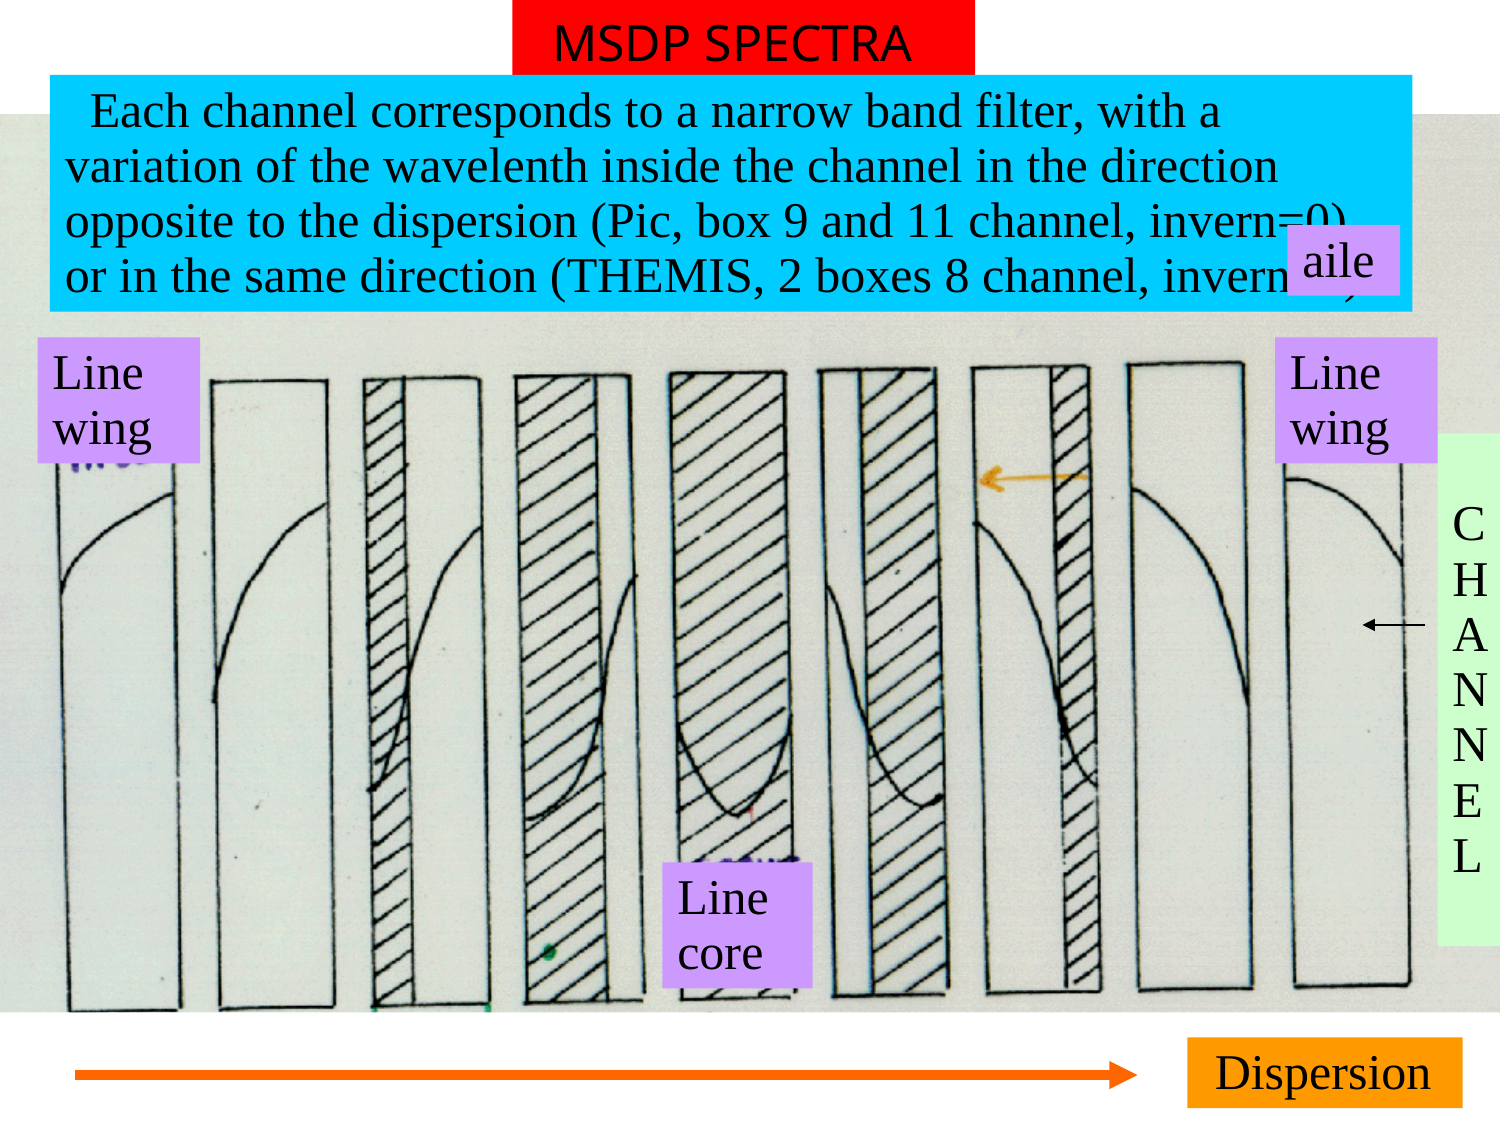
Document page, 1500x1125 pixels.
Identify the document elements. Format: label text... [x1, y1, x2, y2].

text_box Each channel corresponds to a narrow band filter, with a variation of the wavelenth inside the channel in the direction opposite to the dispersion (Pic, box 9 and 11 channel, invern=0) or in the same direction (THEMIS, 2 boxes 8 channel, invern=1) [49, 74, 1413, 312]
text_box aile [1287, 224, 1401, 296]
text_box Dispersion [1187, 1037, 1463, 1109]
text_box MSDP SPECTRA [512, 0, 976, 74]
text_box CHANNEL [1437, 433, 1500, 947]
text_box [0, 1012, 1500, 1125]
text_box Line core [662, 862, 813, 989]
text_box Line wing [37, 337, 201, 464]
text_box Line wing [1275, 337, 1438, 464]
picture [0, 114, 1500, 1012]
